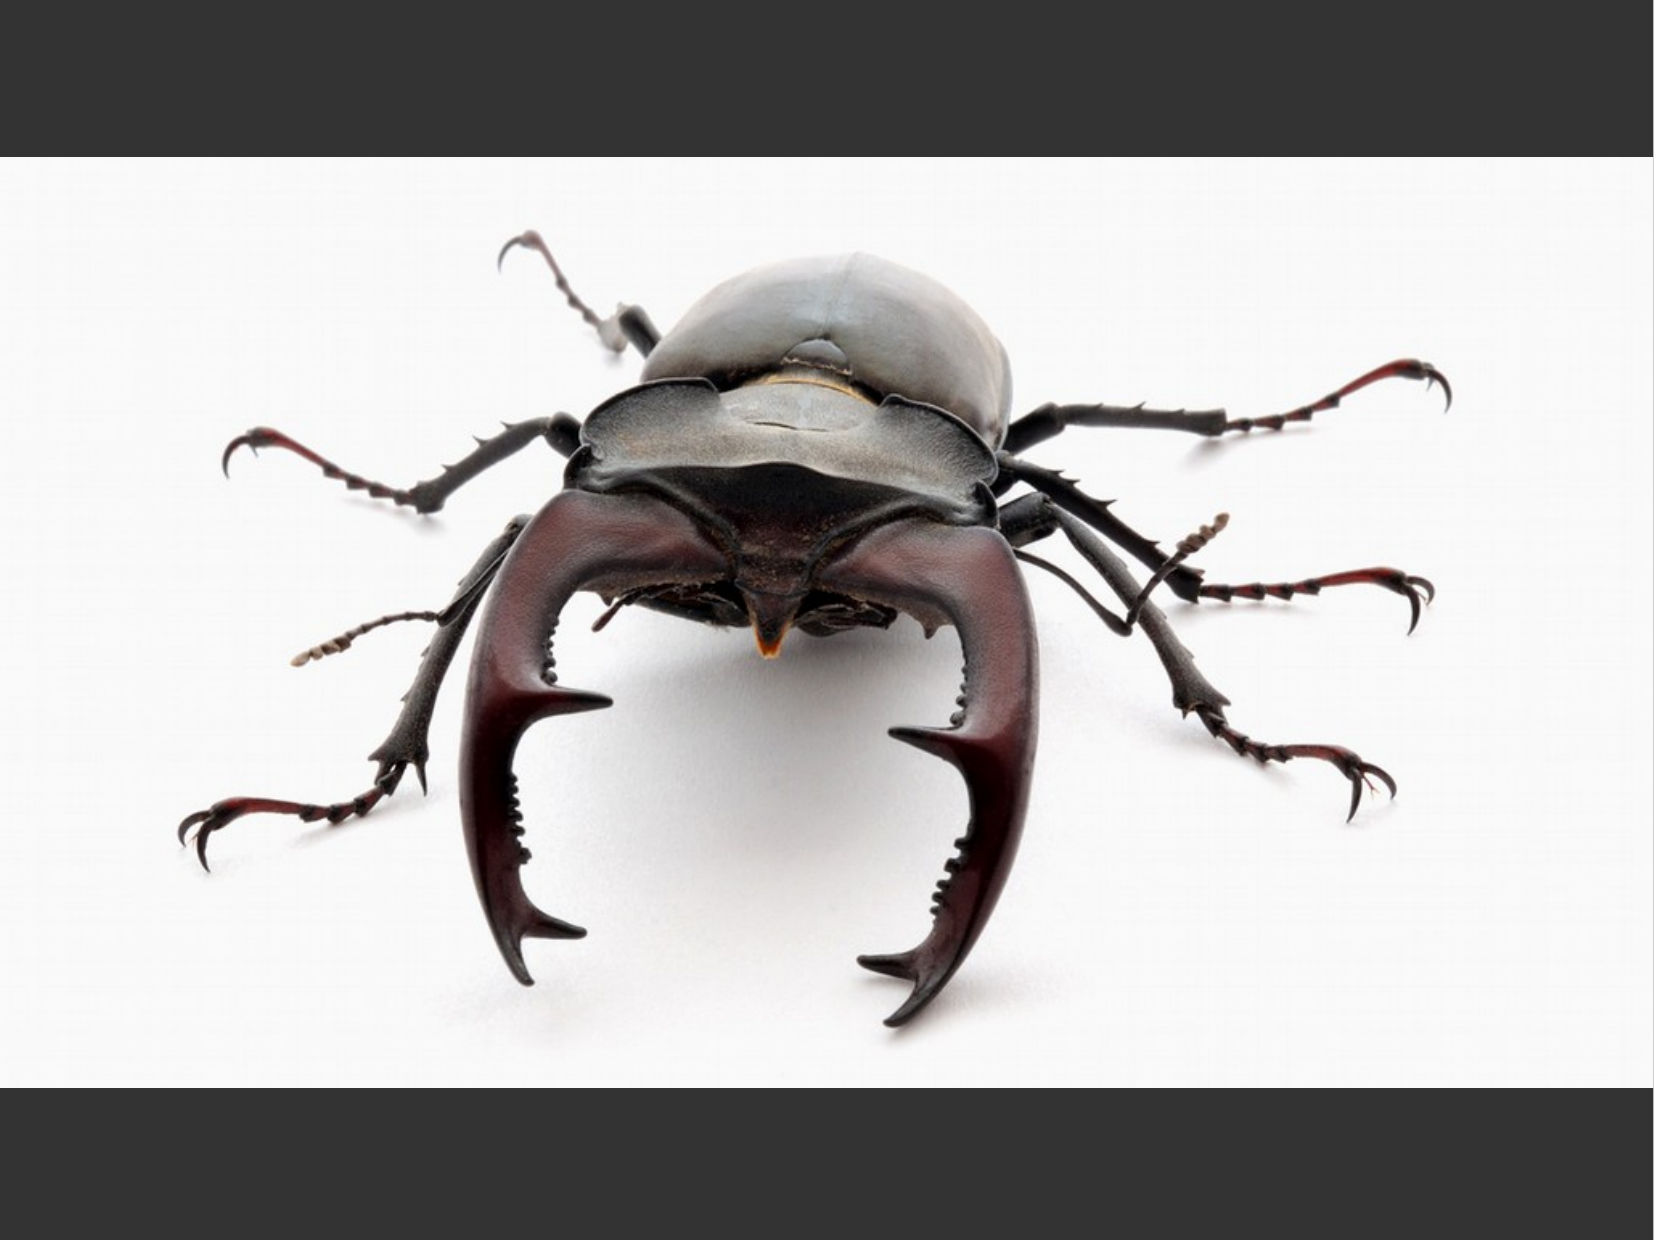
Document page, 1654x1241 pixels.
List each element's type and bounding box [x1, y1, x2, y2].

picture [0, 157, 1654, 1088]
